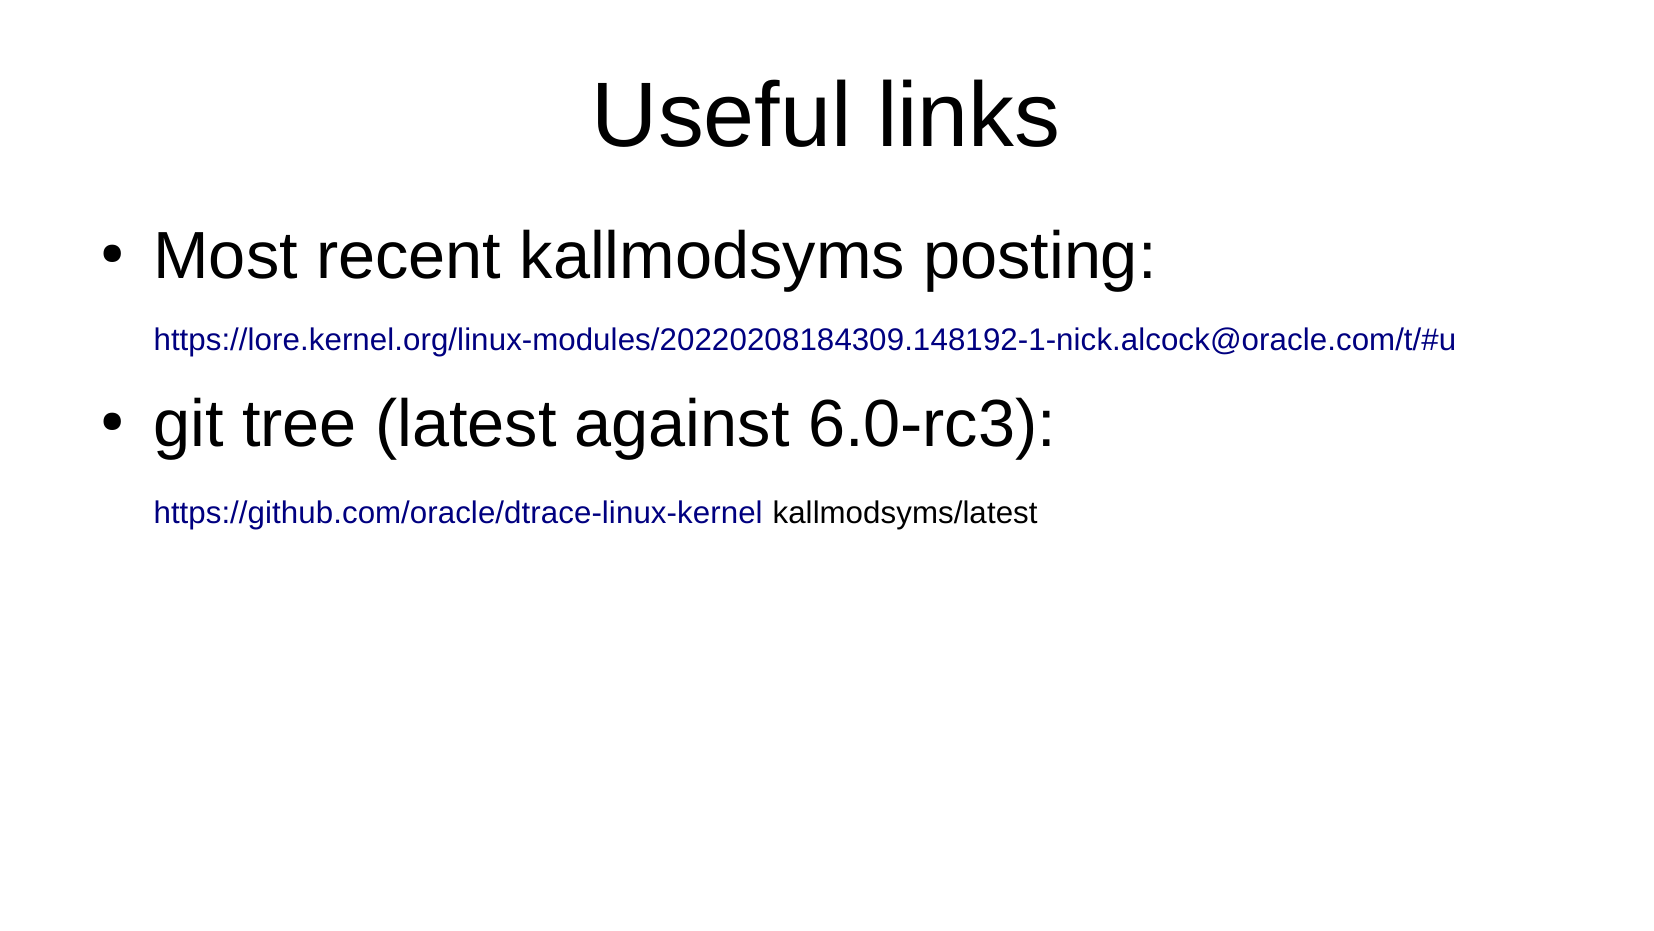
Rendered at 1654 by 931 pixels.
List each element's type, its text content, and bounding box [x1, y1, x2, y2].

list Most recent kallmodsyms posting: https://lore.kernel.org/linux-modules/20220208184309.148192-1-nick.alcock@oracle.com/t/#u git tree (latest against 6.0-rc3): https://github.com/oracle/dtrace-linux-kernel kallmodsyms/latest [82, 217, 1571, 758]
title Useful links [82, 37, 1571, 193]
